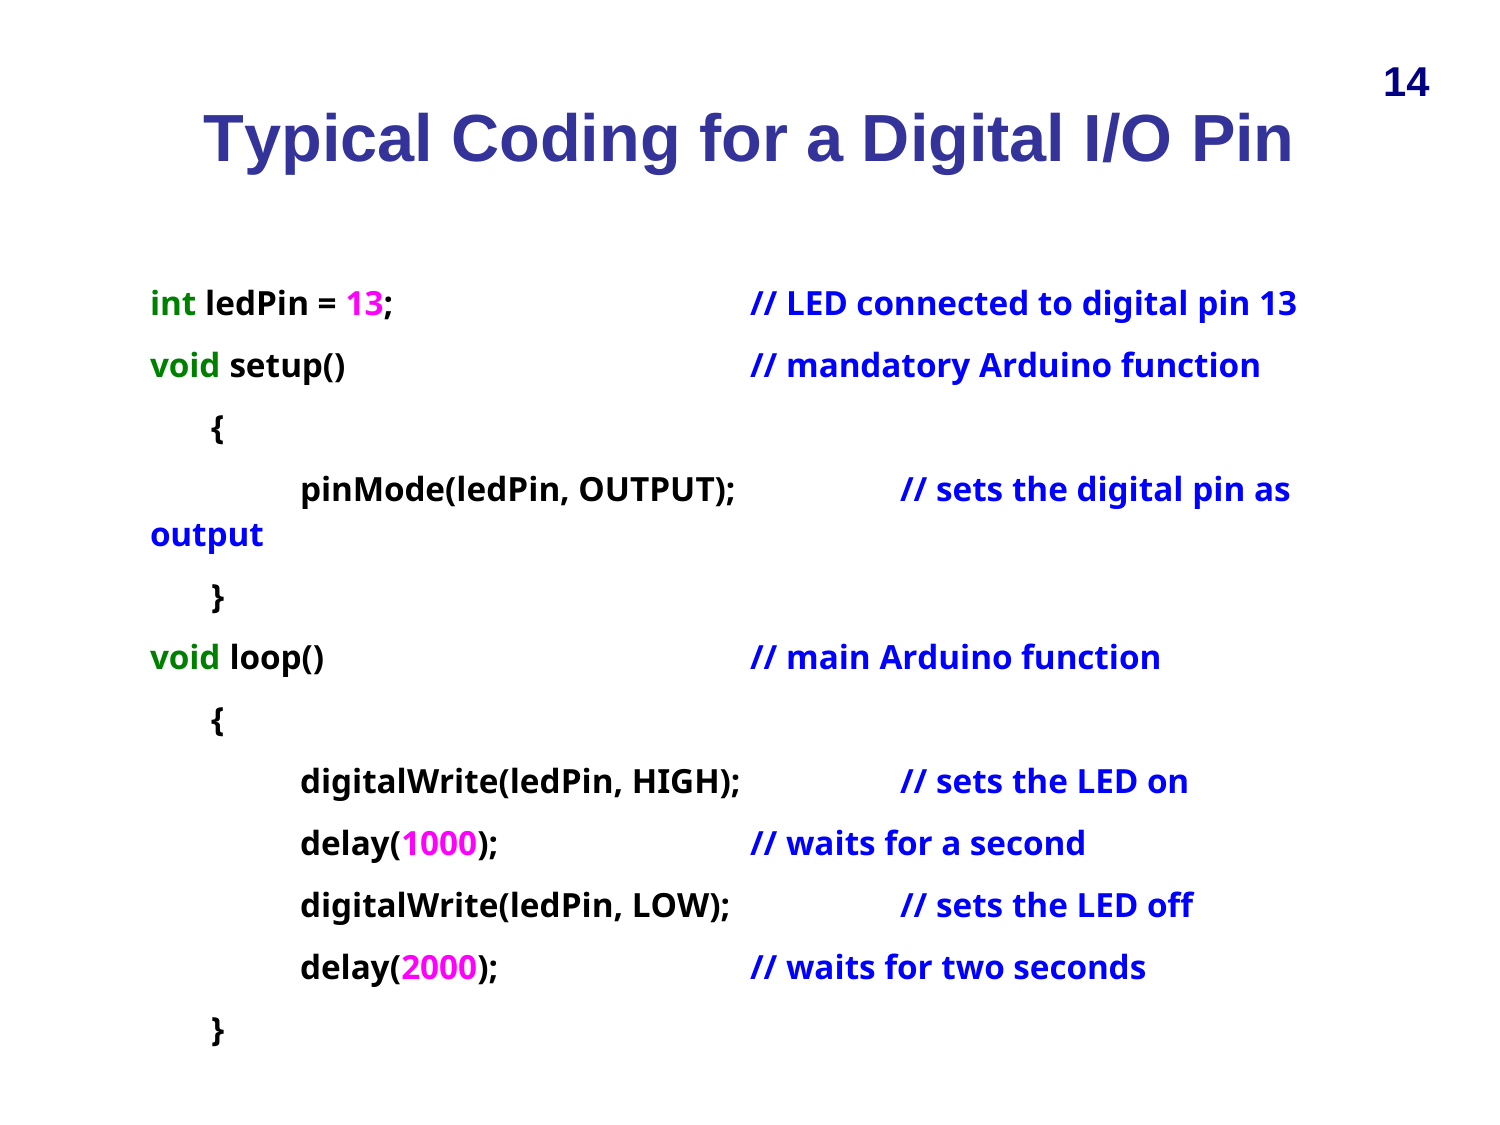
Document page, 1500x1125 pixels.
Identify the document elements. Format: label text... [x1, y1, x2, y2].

title Typical Coding for a Digital I/O Pin [75, 52, 1426, 226]
subtitle int ledPin = 13; // LED connected to digital pin 13 void setup() // mandatory Arduino function { pinMode(ledPin, OUTPUT); // sets the digital pin as output } void loop() // main Arduino function { digitalWrite(ledPin, HIGH); // sets the LED on delay(1000); // waits for a second digitalWrite(ledPin, LOW); // sets the LED off delay(2000); // waits for two seconds } [150, 262, 1351, 1069]
text_box 14 [1350, 47, 1463, 113]
